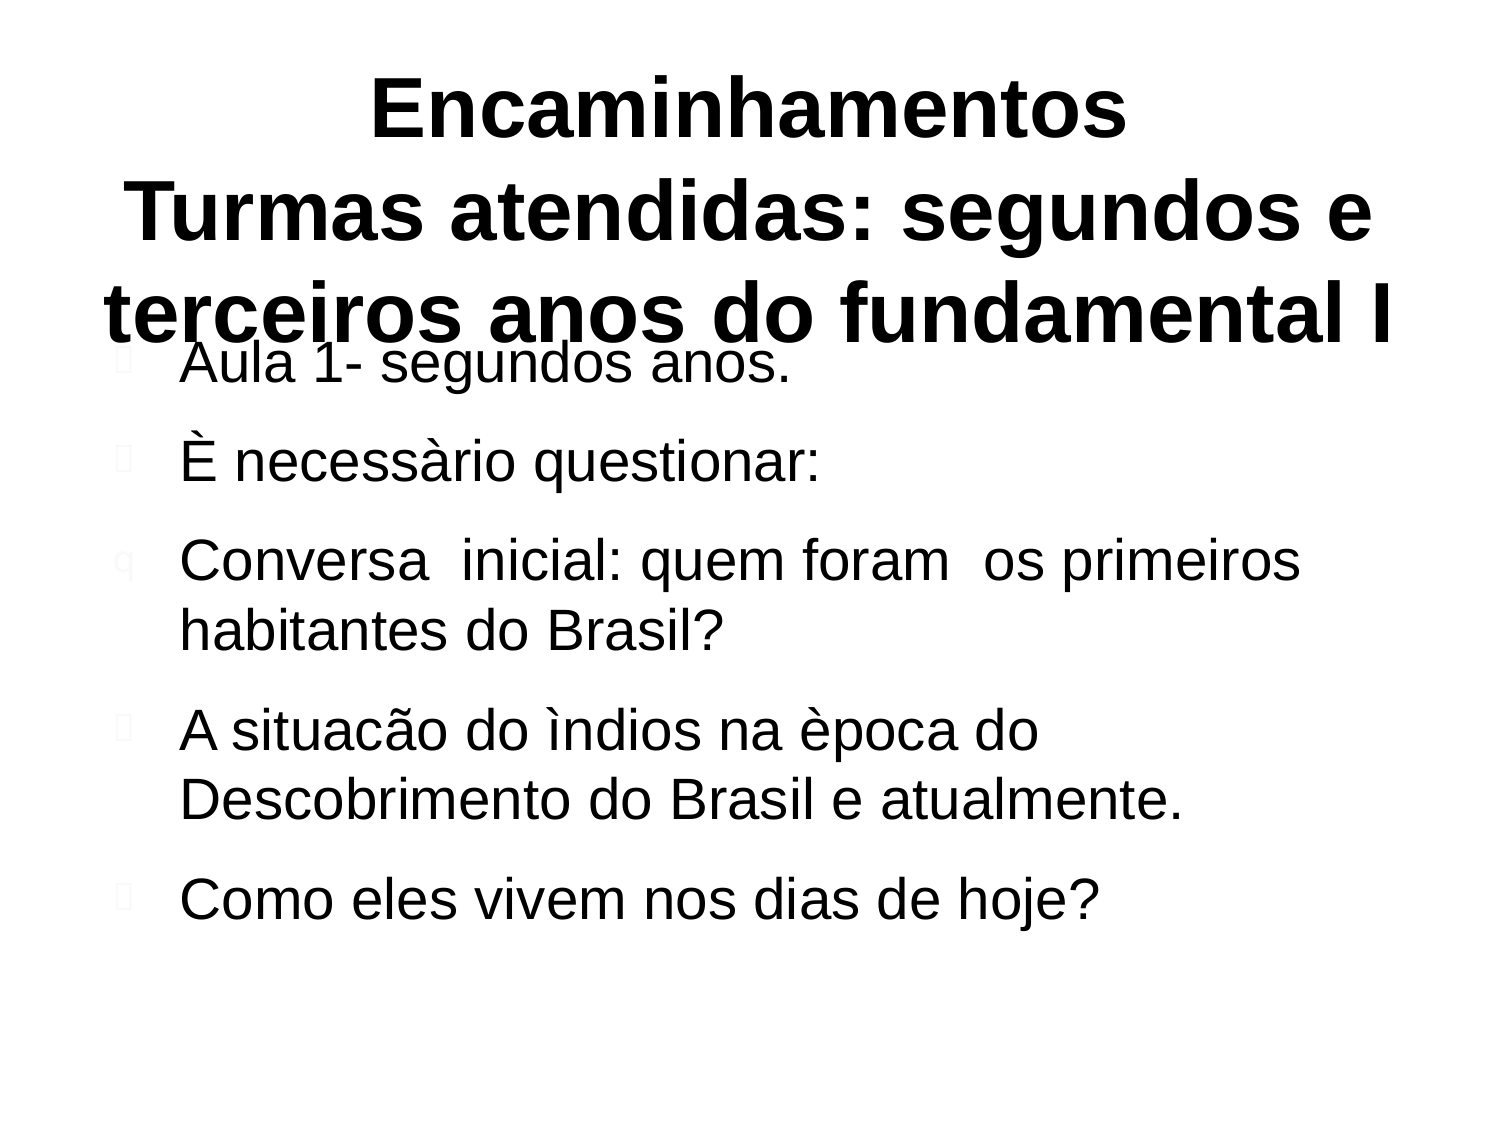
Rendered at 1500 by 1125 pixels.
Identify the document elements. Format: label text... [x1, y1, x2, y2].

list Aula 1- segundos anos. È necessàrio questionar: Conversa inicial: quem foram os primeiros habitantes do Brasil? A situacão do ìndios na època do Descobrimento do Brasil e atualmente. Como eles vivem nos dias de hoje? [75, 316, 1425, 1035]
title Encaminhamentos Turmas atendidas: segundos e terceiros anos do fundamental I [75, 45, 1425, 233]
